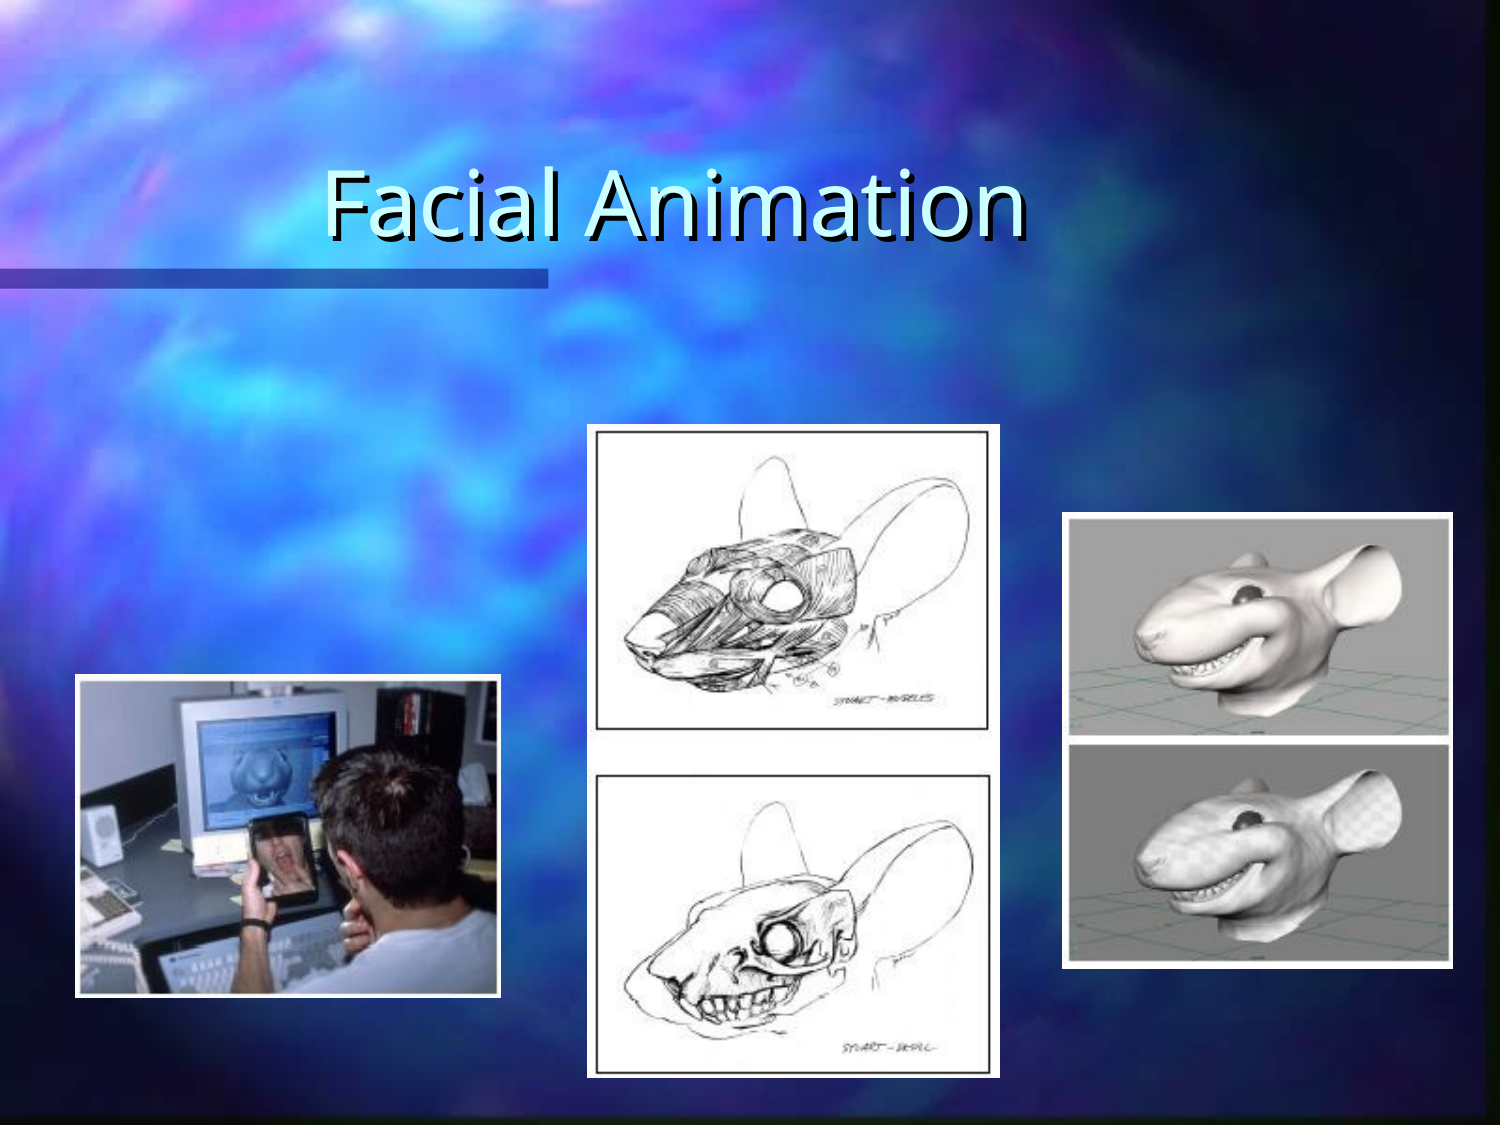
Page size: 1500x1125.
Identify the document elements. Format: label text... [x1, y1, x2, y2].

picture [0, 0, 1500, 1125]
title Facial Animation [37, 74, 1313, 263]
